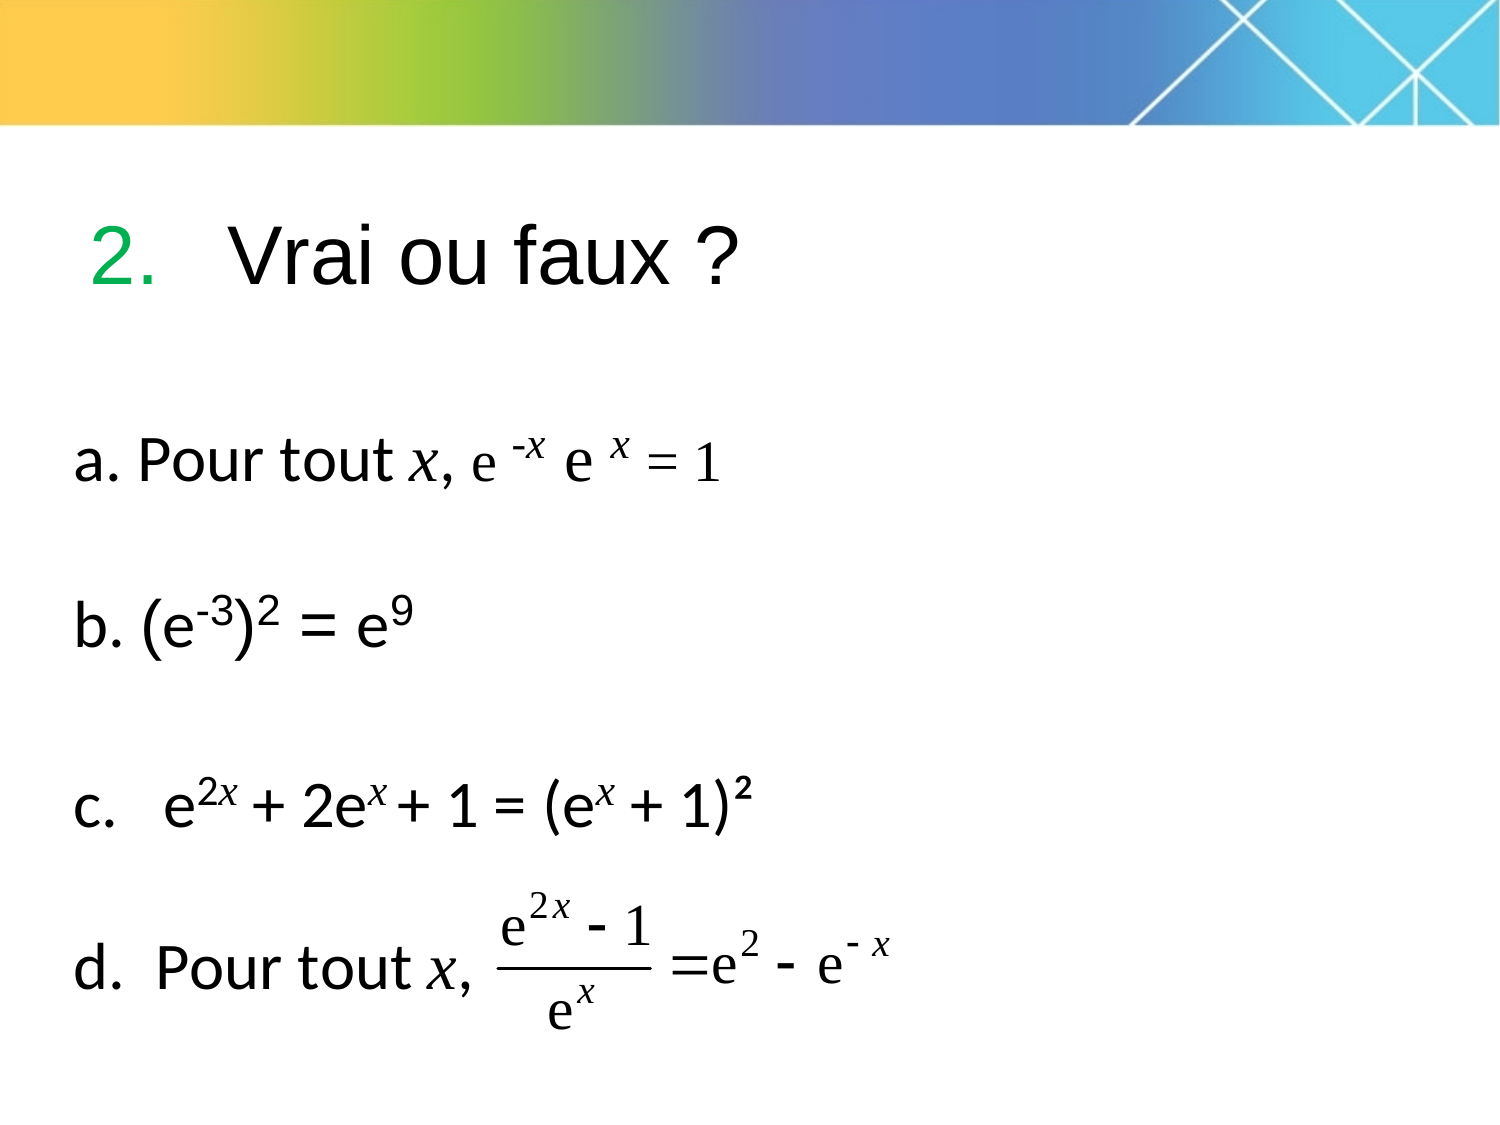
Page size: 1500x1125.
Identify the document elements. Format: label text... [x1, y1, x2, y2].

chart [488, 878, 901, 1043]
text_box Vrai ou faux ? [75, 164, 1500, 339]
text_box a. Pour tout x, e -x e x = 1 b. (e-3)2 = e9 c. e2x + 2ex + 1 = (ex + 1)² d. Pour tout x, [58, 398, 1442, 1011]
picture [0, 0, 1500, 127]
